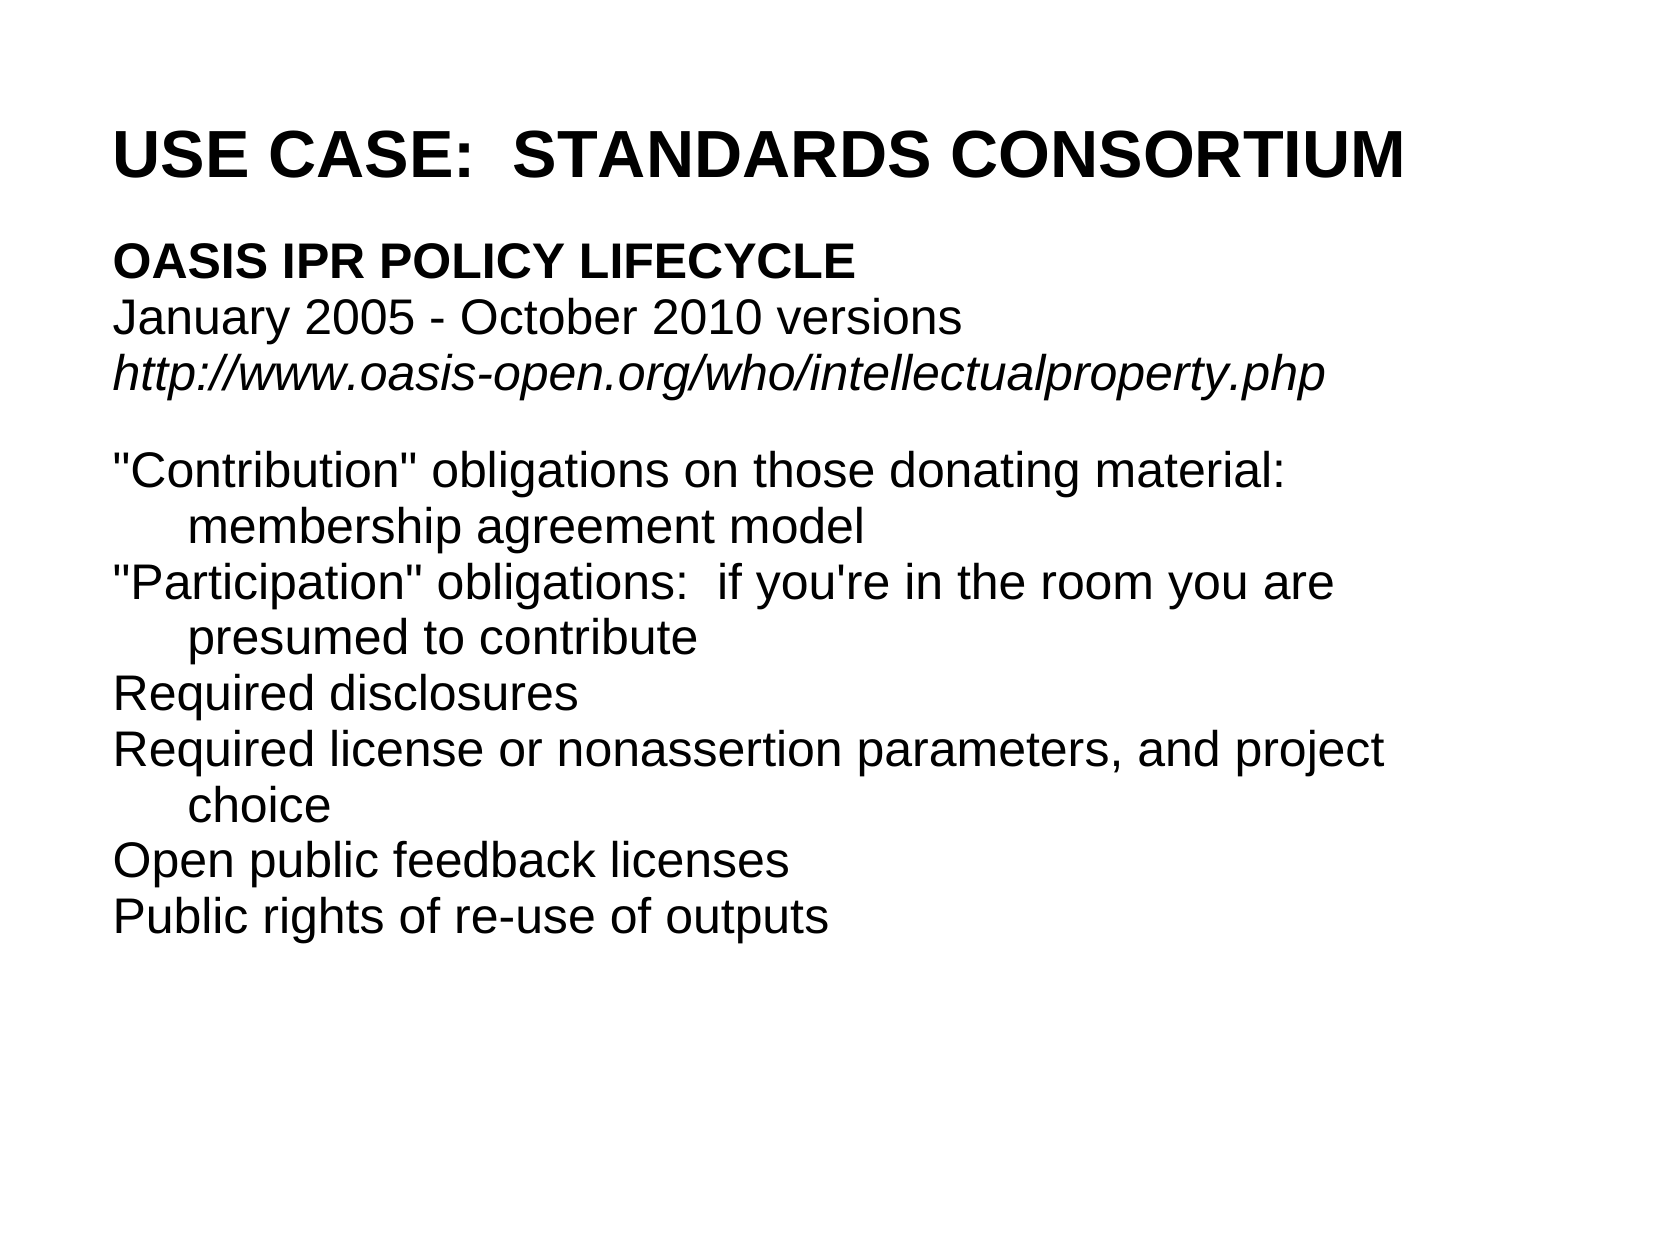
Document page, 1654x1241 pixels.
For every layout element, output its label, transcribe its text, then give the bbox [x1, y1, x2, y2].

text_box USE CASE: STANDARDS CONSORTIUM OASIS IPR POLICY LIFECYCLE January 2005 - October 2010 versions http://www.oasis-open.org/who/intellectualproperty.php "Contribution" obligations on those donating material: membership agreement model "Participation" obligations: if you're in the room you are presumed to contribute Required disclosures Required license or nonassertion parameters, and project choice Open public feedback licenses Public rights of re-use of outputs [97, 109, 1558, 996]
